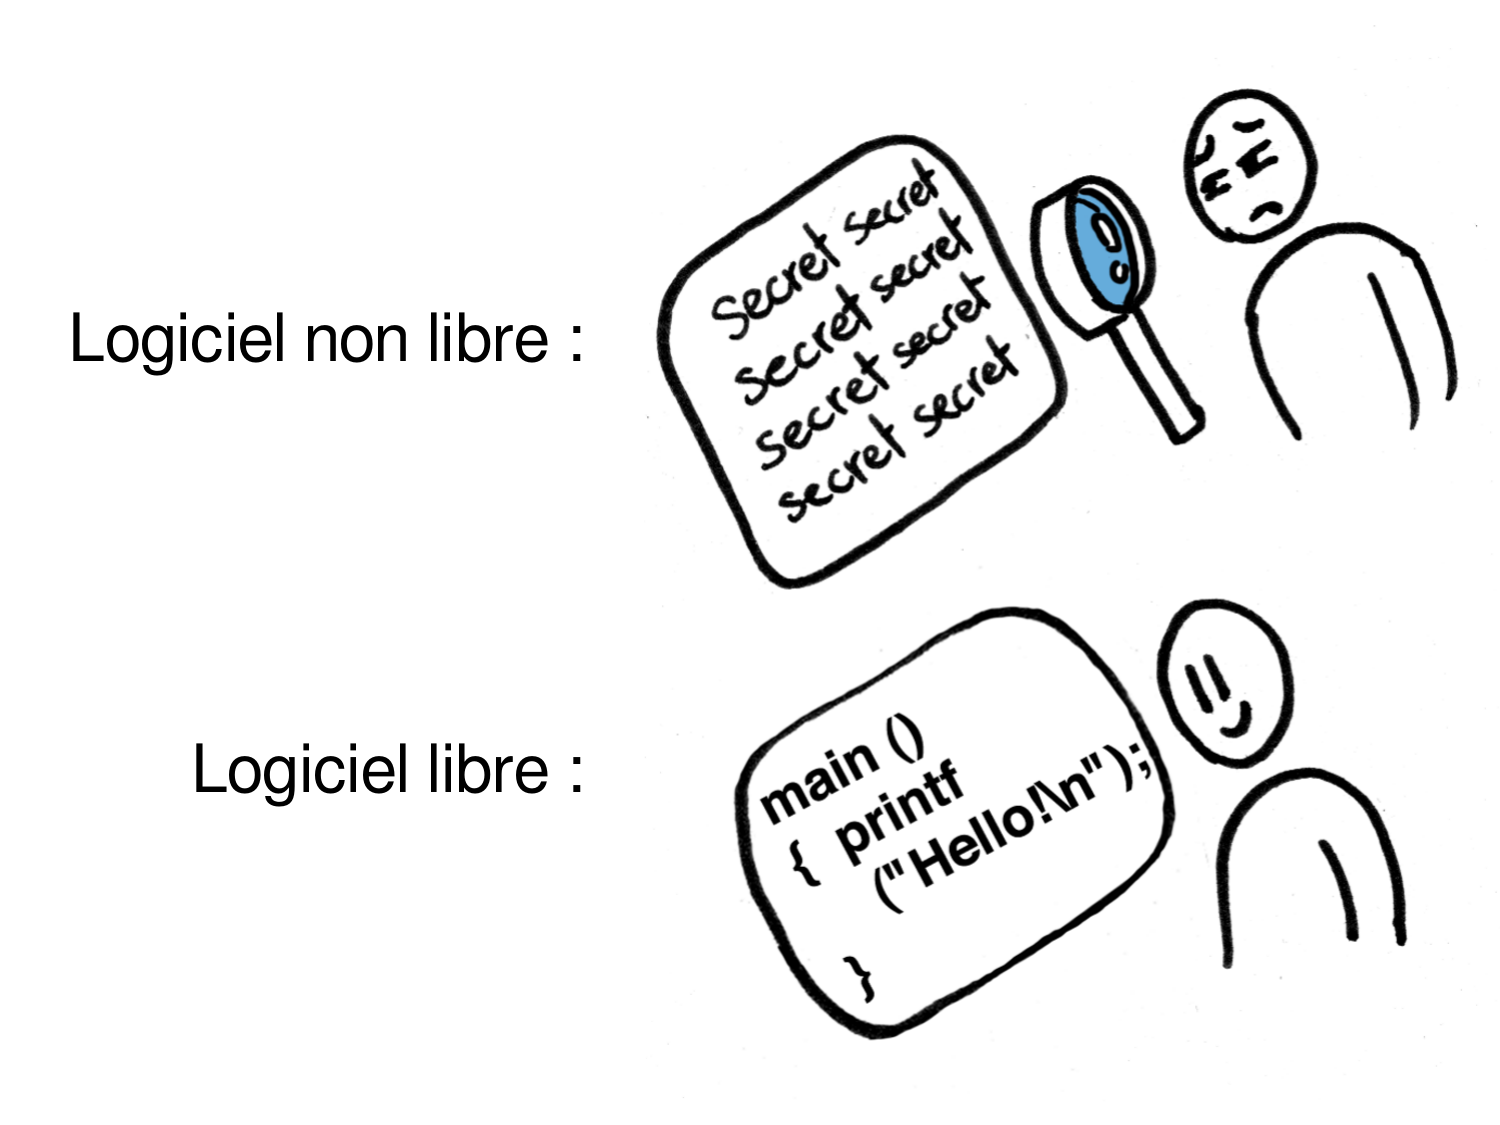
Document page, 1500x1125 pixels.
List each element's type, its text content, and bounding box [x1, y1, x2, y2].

text_box Logiciel libre : [0, 637, 601, 910]
text_box Logiciel non libre : [0, 224, 601, 461]
picture [644, 22, 1500, 1103]
